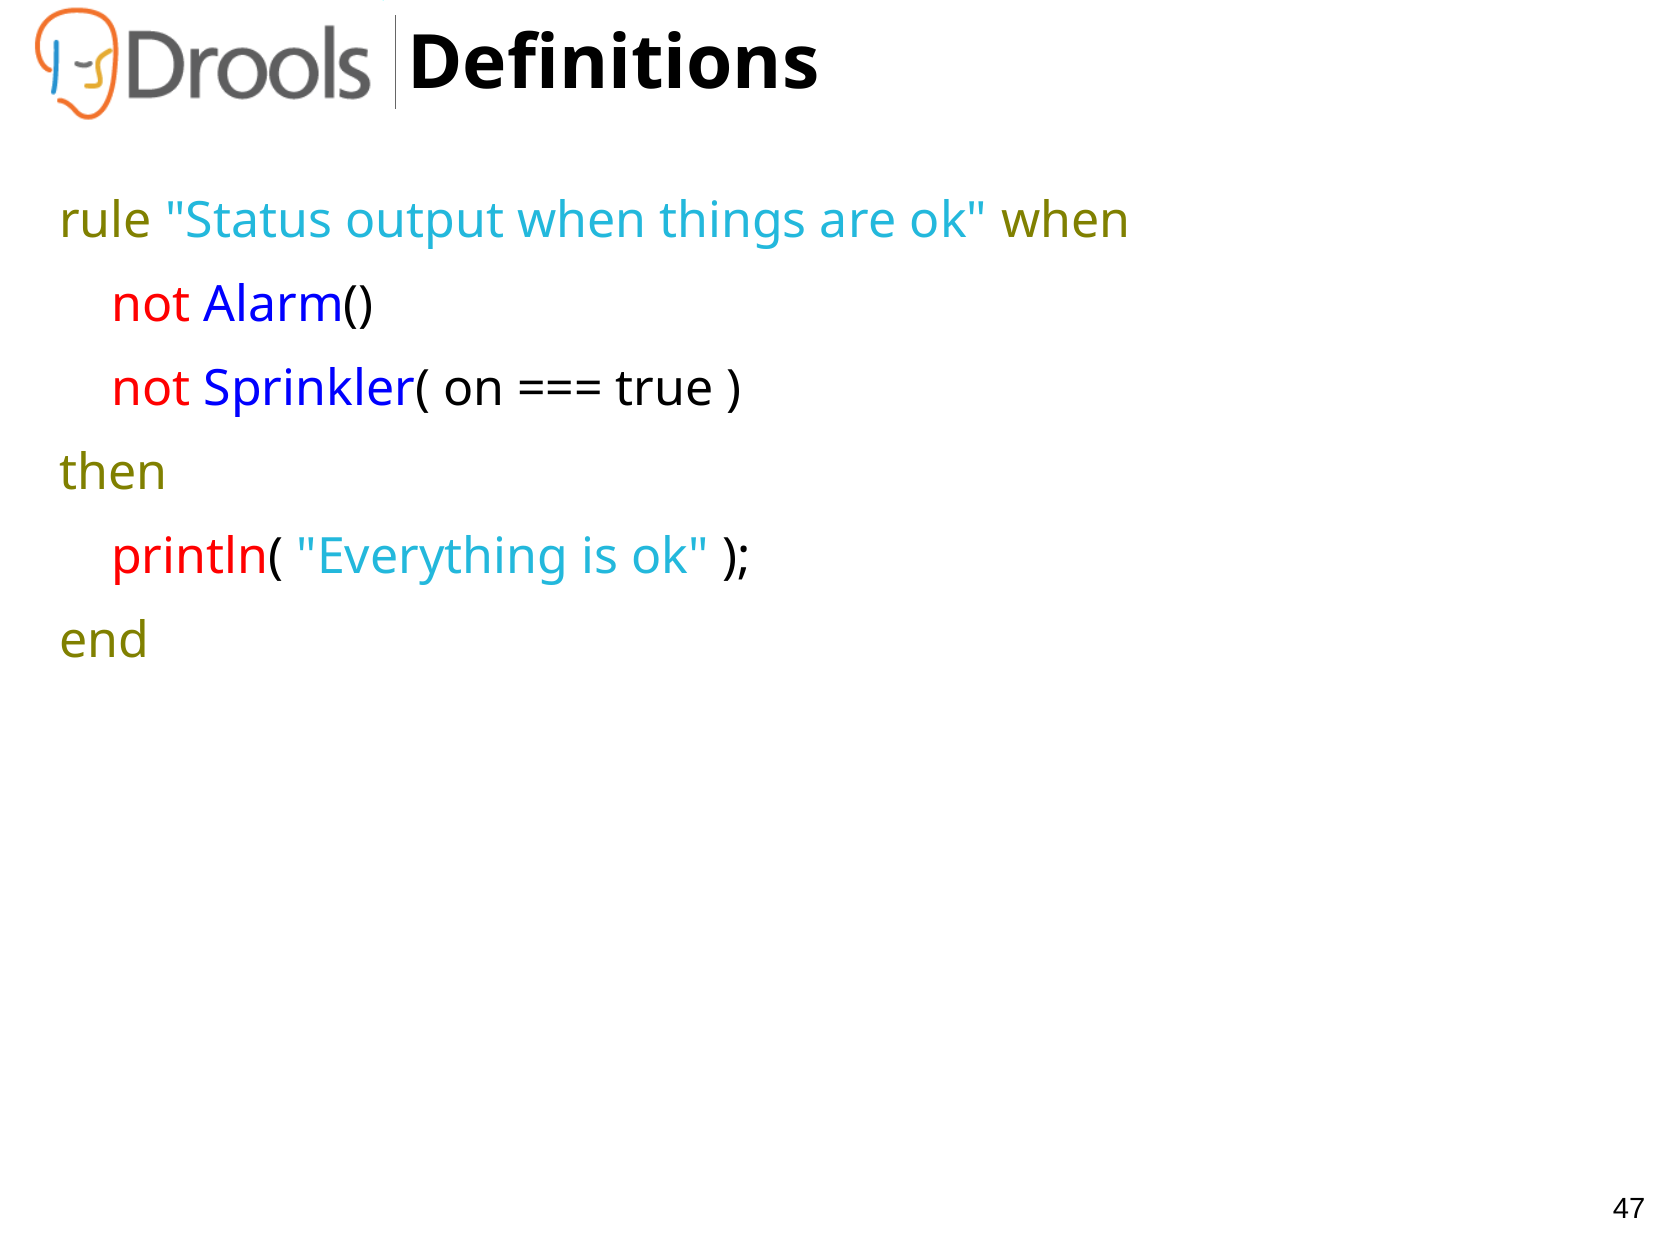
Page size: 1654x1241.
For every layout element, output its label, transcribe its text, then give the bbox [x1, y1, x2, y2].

title Definitions [407, 6, 1618, 113]
picture [29, 0, 384, 126]
list rule "Status output when things are ok" when not Alarm() not Sprinkler( on === true ) then println( "Everything is ok" ); end [59, 183, 1566, 598]
